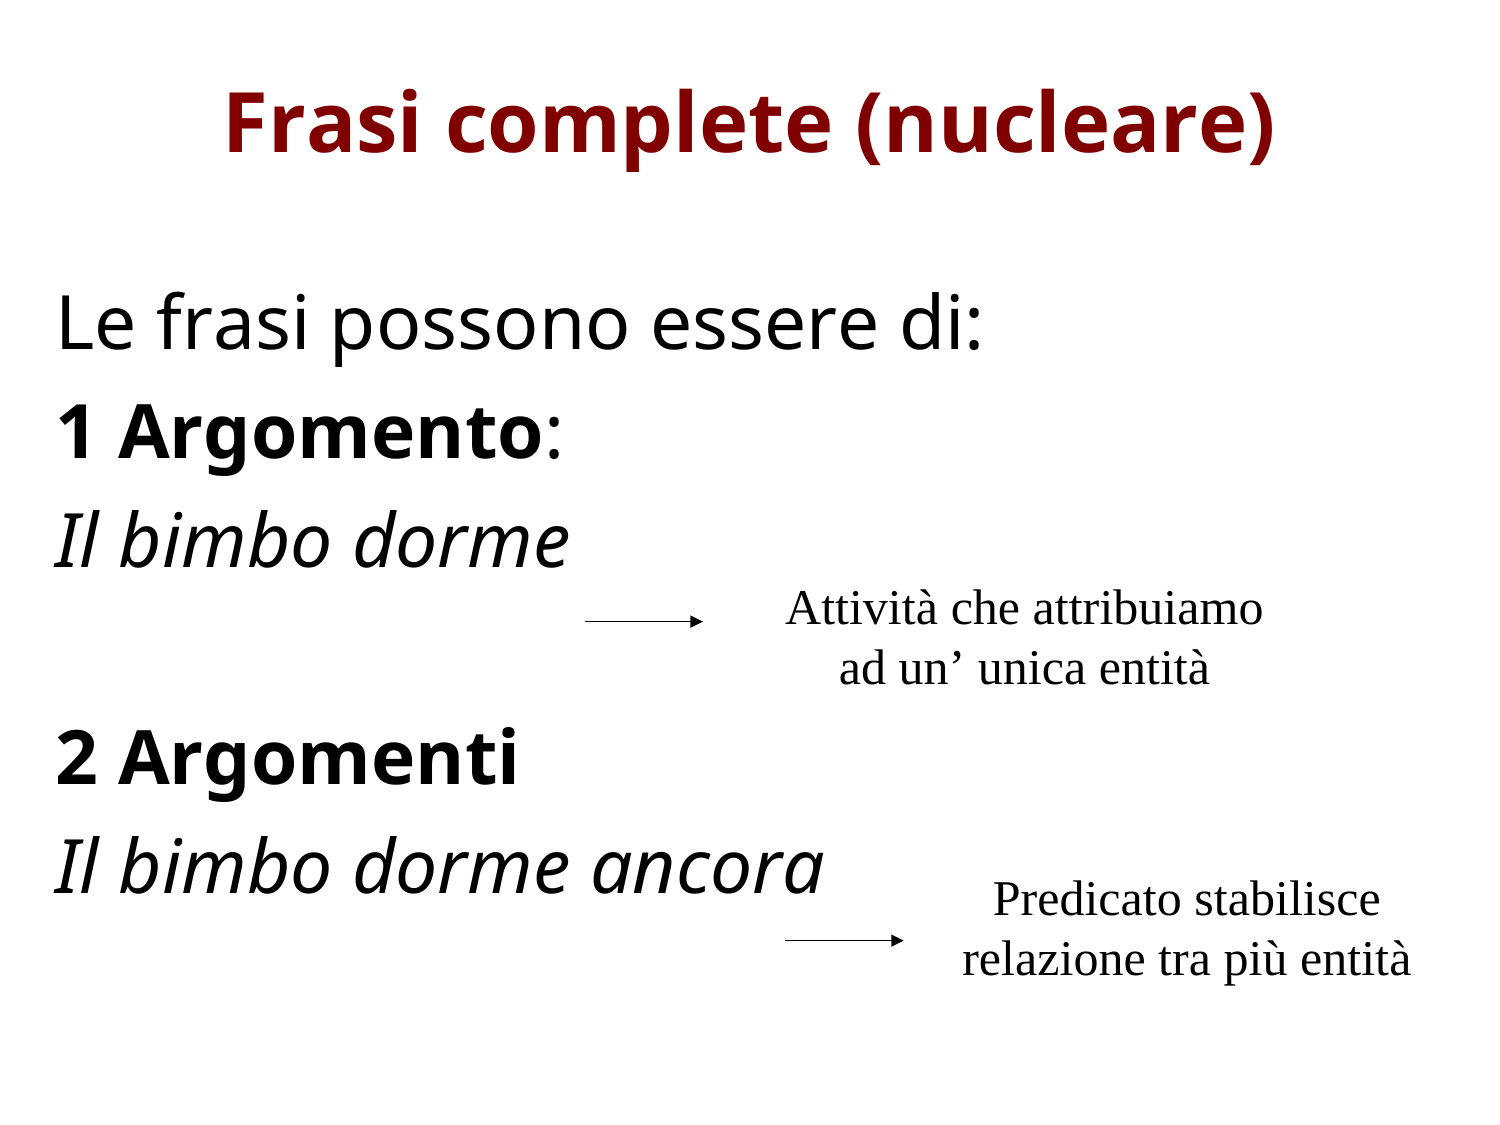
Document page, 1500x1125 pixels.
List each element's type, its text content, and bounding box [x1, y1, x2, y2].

list Le frasi possono essere di: 1 Argomento: Il bimbo dorme 2 Argomenti Il bimbo dorme ancora [41, 267, 1388, 1071]
text_box Attività che attribuiamo ad un’ unica entità [741, 566, 1309, 703]
title Frasi complete (nucleare) [75, 45, 1426, 193]
text_box Predicato stabilisce relazione tra più entità [903, 857, 1471, 994]
